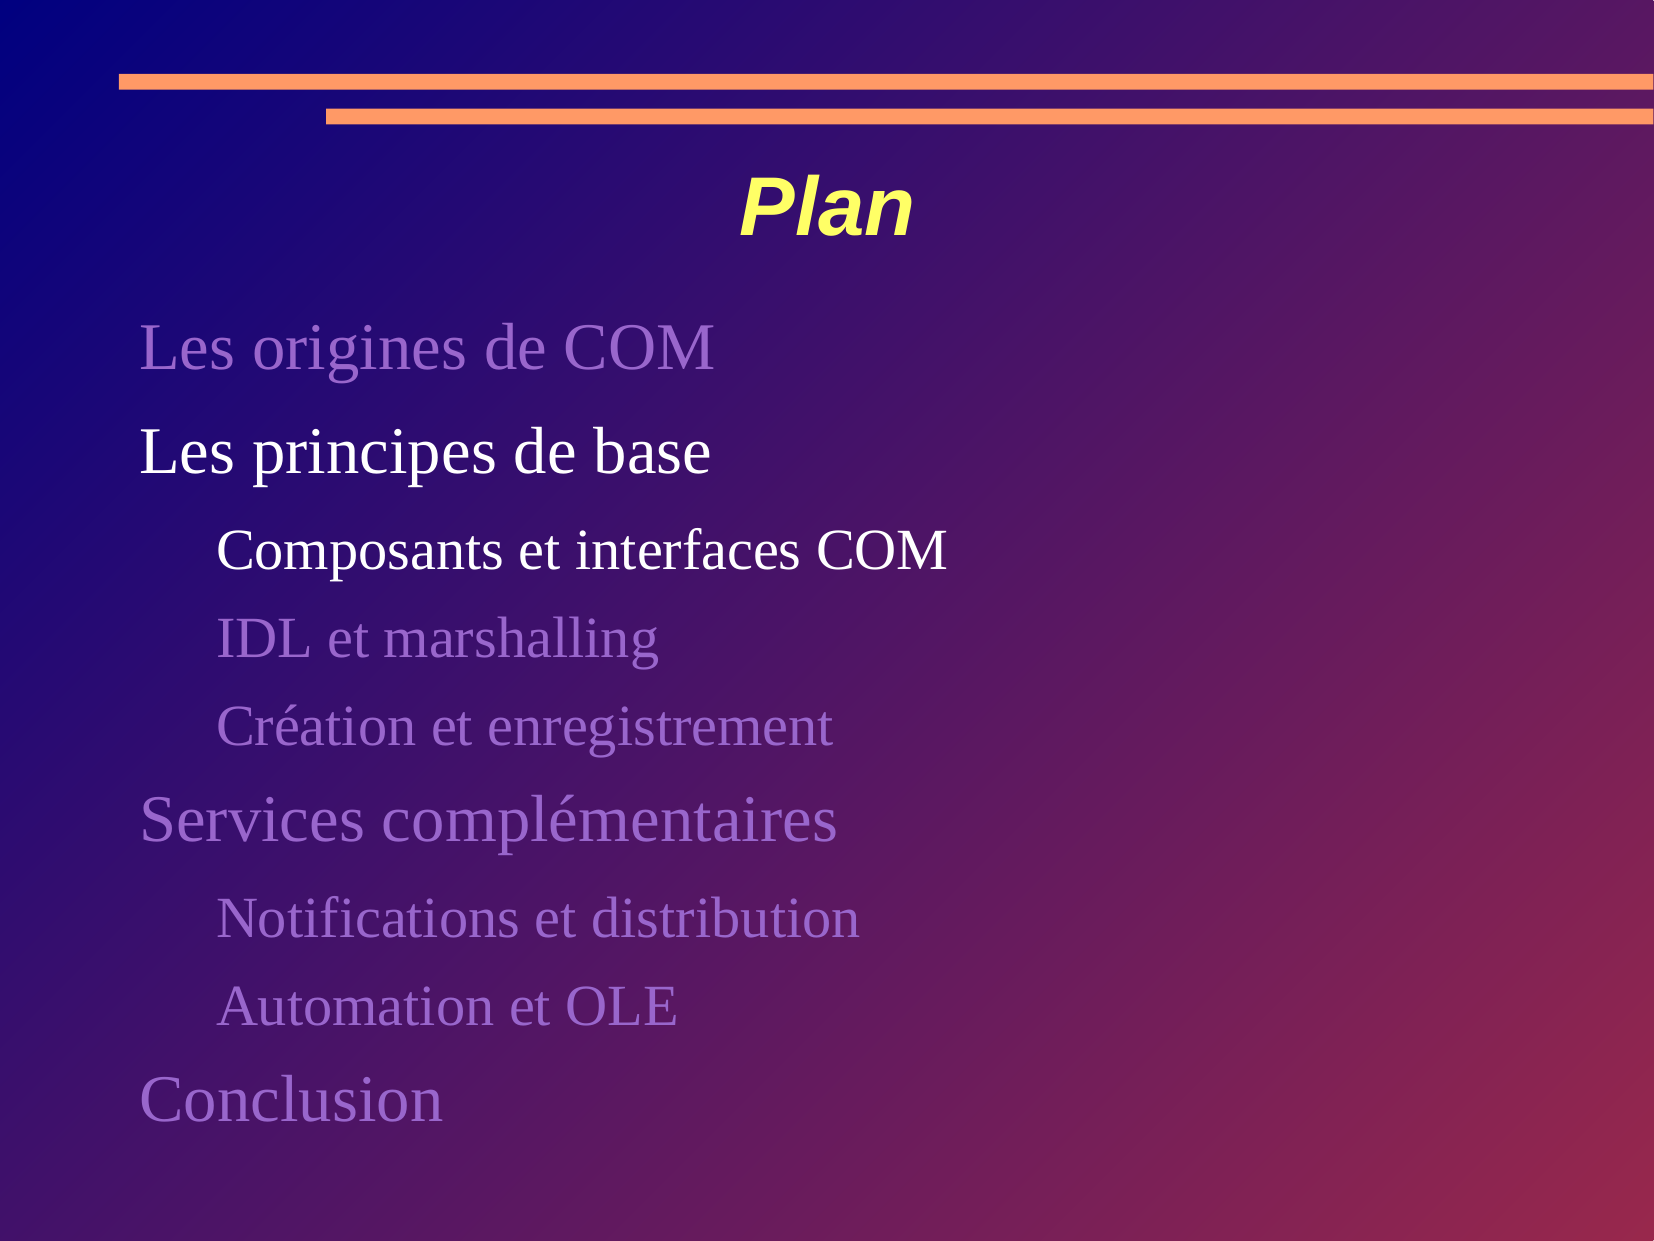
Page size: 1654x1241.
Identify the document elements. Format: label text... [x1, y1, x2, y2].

title Plan [121, 102, 1534, 310]
list Les origines de COM Les principes de base Composants et interfaces COM IDL et marshalling Création et enregistrement Services complémentaires Notifications et distribution Automation et OLE Conclusion [121, 310, 1534, 1136]
